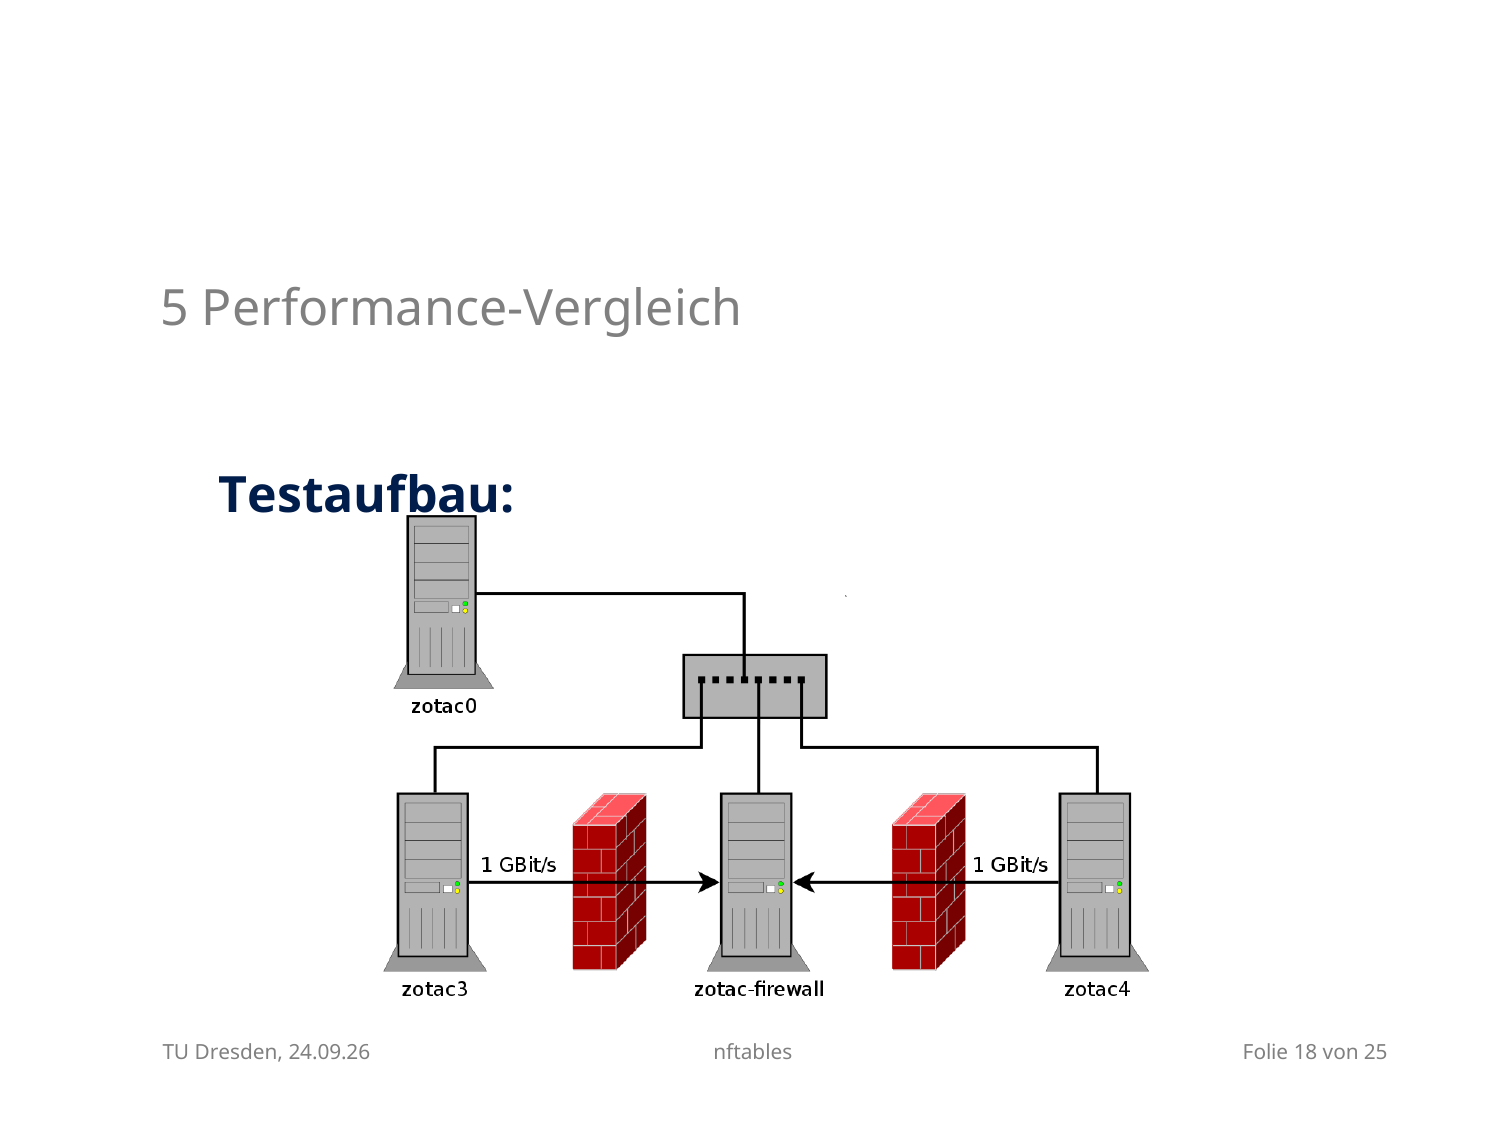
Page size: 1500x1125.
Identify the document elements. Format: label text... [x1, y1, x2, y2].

picture [383, 513, 1150, 1004]
list Testaufbau: [162, 425, 1388, 1078]
title 5 Performance-Vergleich [160, 238, 1392, 374]
